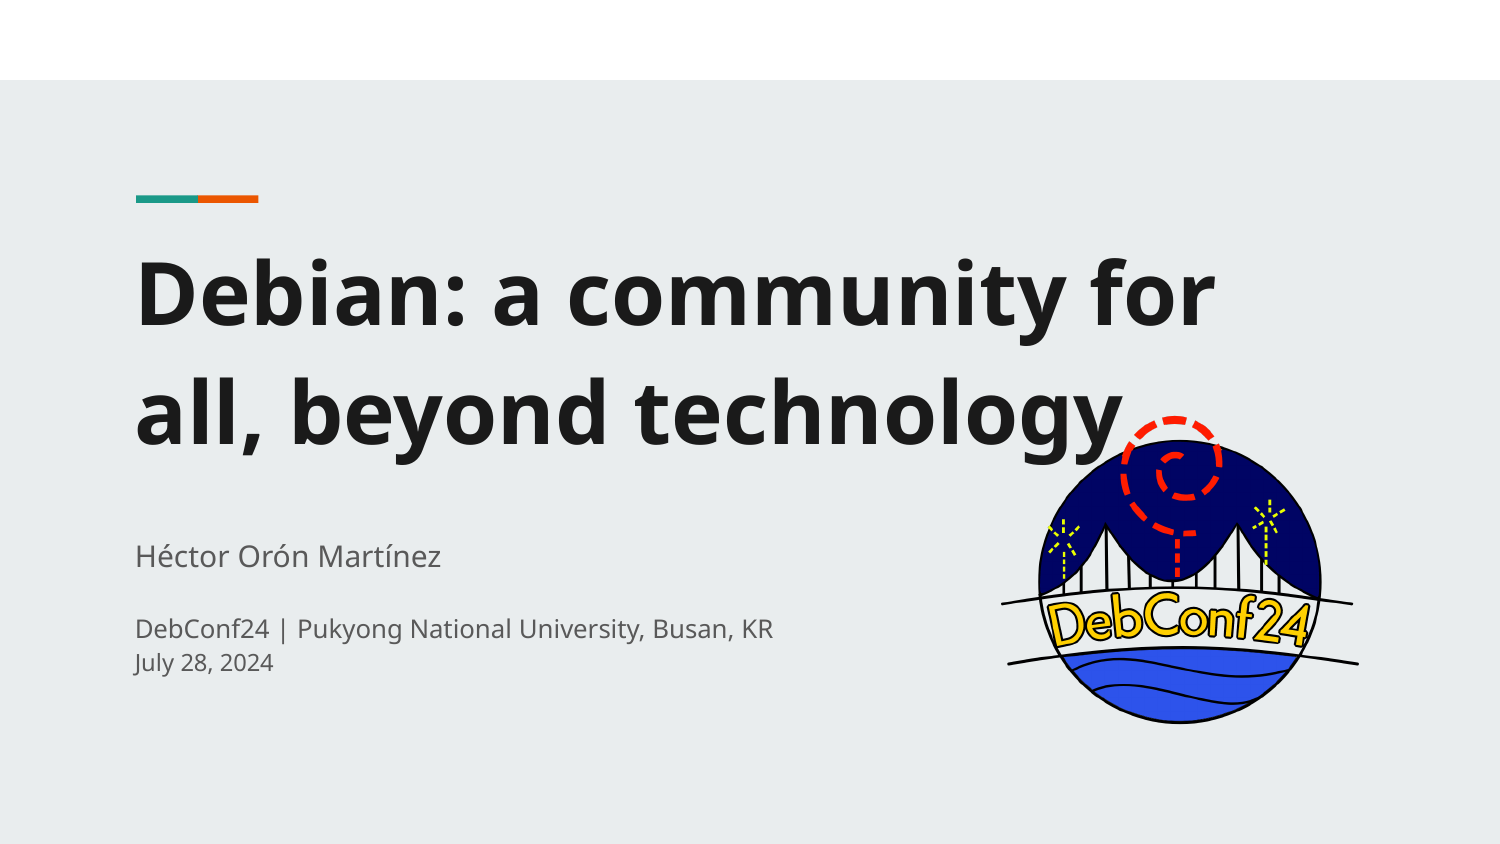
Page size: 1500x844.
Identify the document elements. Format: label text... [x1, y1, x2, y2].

subtitle Héctor Orón Martínez DebConf24 | Pukyong National University, Busan, KR July 28, 2024 [119, 520, 977, 696]
title Debian: a community for all, beyond technology [119, 216, 1381, 490]
picture [907, 397, 1448, 780]
